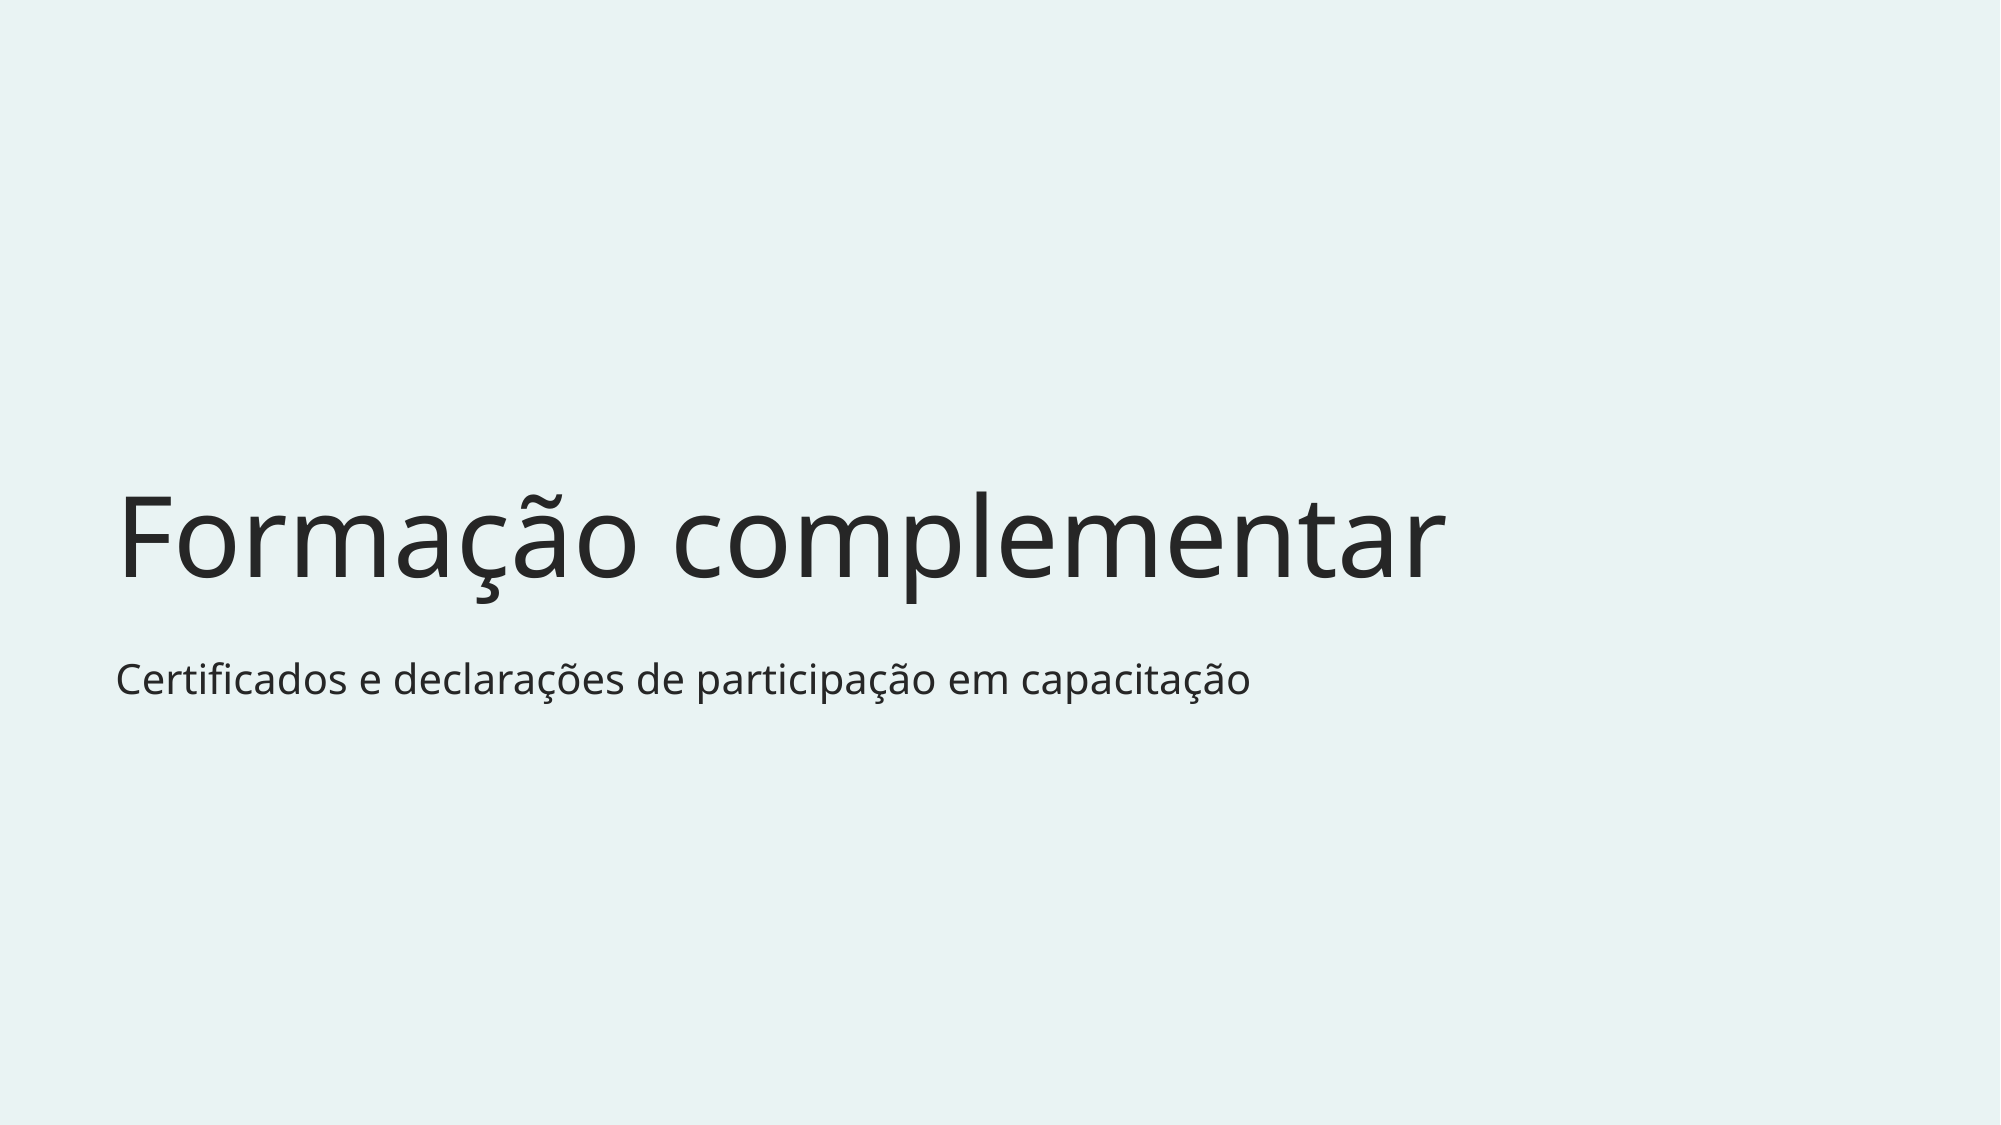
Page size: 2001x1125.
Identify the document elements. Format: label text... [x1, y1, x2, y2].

title Formação complementar [100, 91, 1901, 608]
list Certificados e declarações de participação em capacitação [100, 640, 1901, 999]
